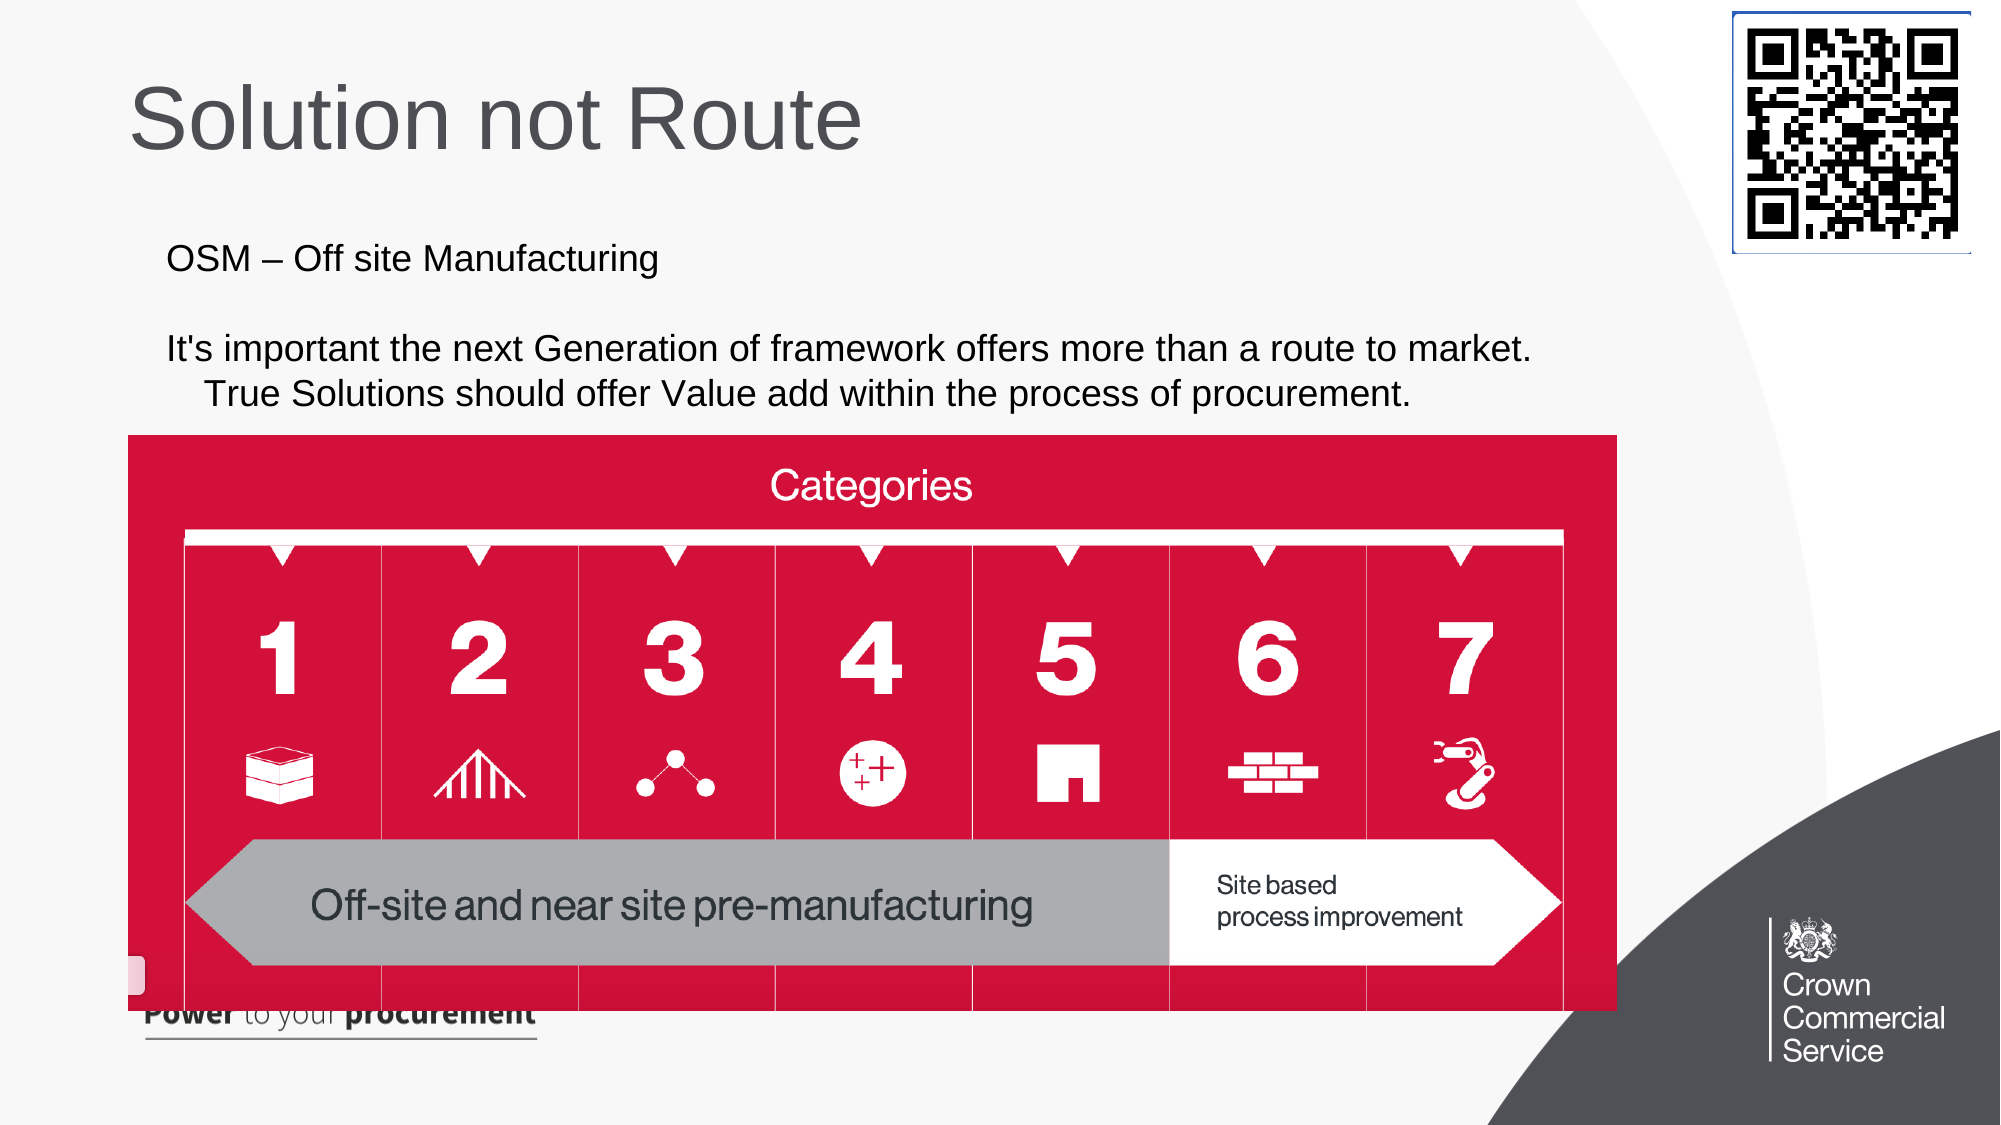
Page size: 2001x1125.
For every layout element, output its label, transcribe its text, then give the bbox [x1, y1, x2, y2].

picture [1732, 11, 1972, 254]
picture [128, 435, 1617, 1011]
subtitle OSM – Off site Manufacturing It's important the next Generation of framework offers more than a route to market. True Solutions should offer Value add within the process of procurement. [128, 233, 1576, 435]
subtitle OSM – Off site Manufacturing It's important the next Generation of framework offers more than a route to market. True Solutions should offer Value add within the process of procurement. [128, 1011, 1576, 1063]
title Solution not Route [128, 60, 1732, 199]
